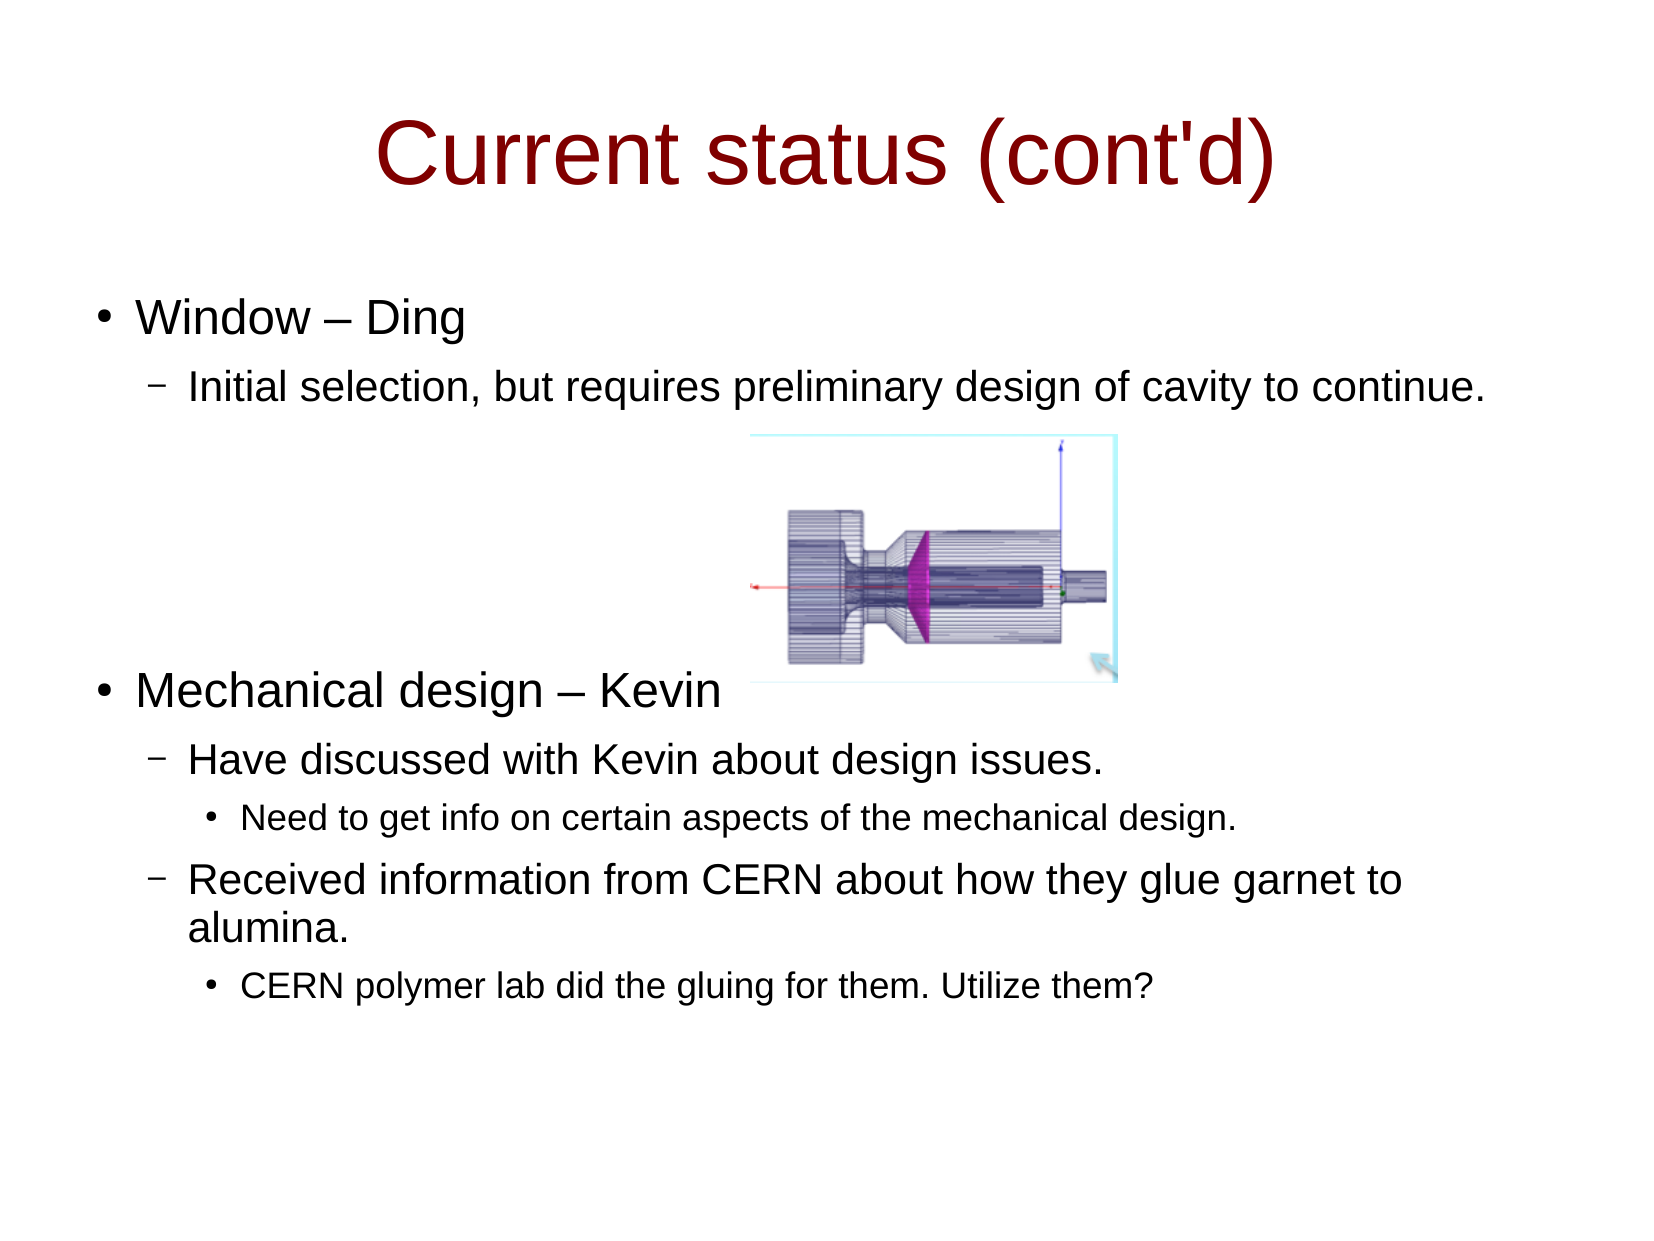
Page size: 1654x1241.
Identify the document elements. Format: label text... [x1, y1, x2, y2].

title Current status (cont'd) [82, 49, 1571, 257]
list Window – Ding Initial selection, but requires preliminary design of cavity to continue. Mechanical design – Kevin Have discussed with Kevin about design issues. Need to get info on certain aspects of the mechanical design. Received information from CERN about how they glue garnet to alumina. CERN polymer lab did the gluing for them. Utilize them? [82, 290, 1571, 1010]
picture [750, 434, 1118, 683]
